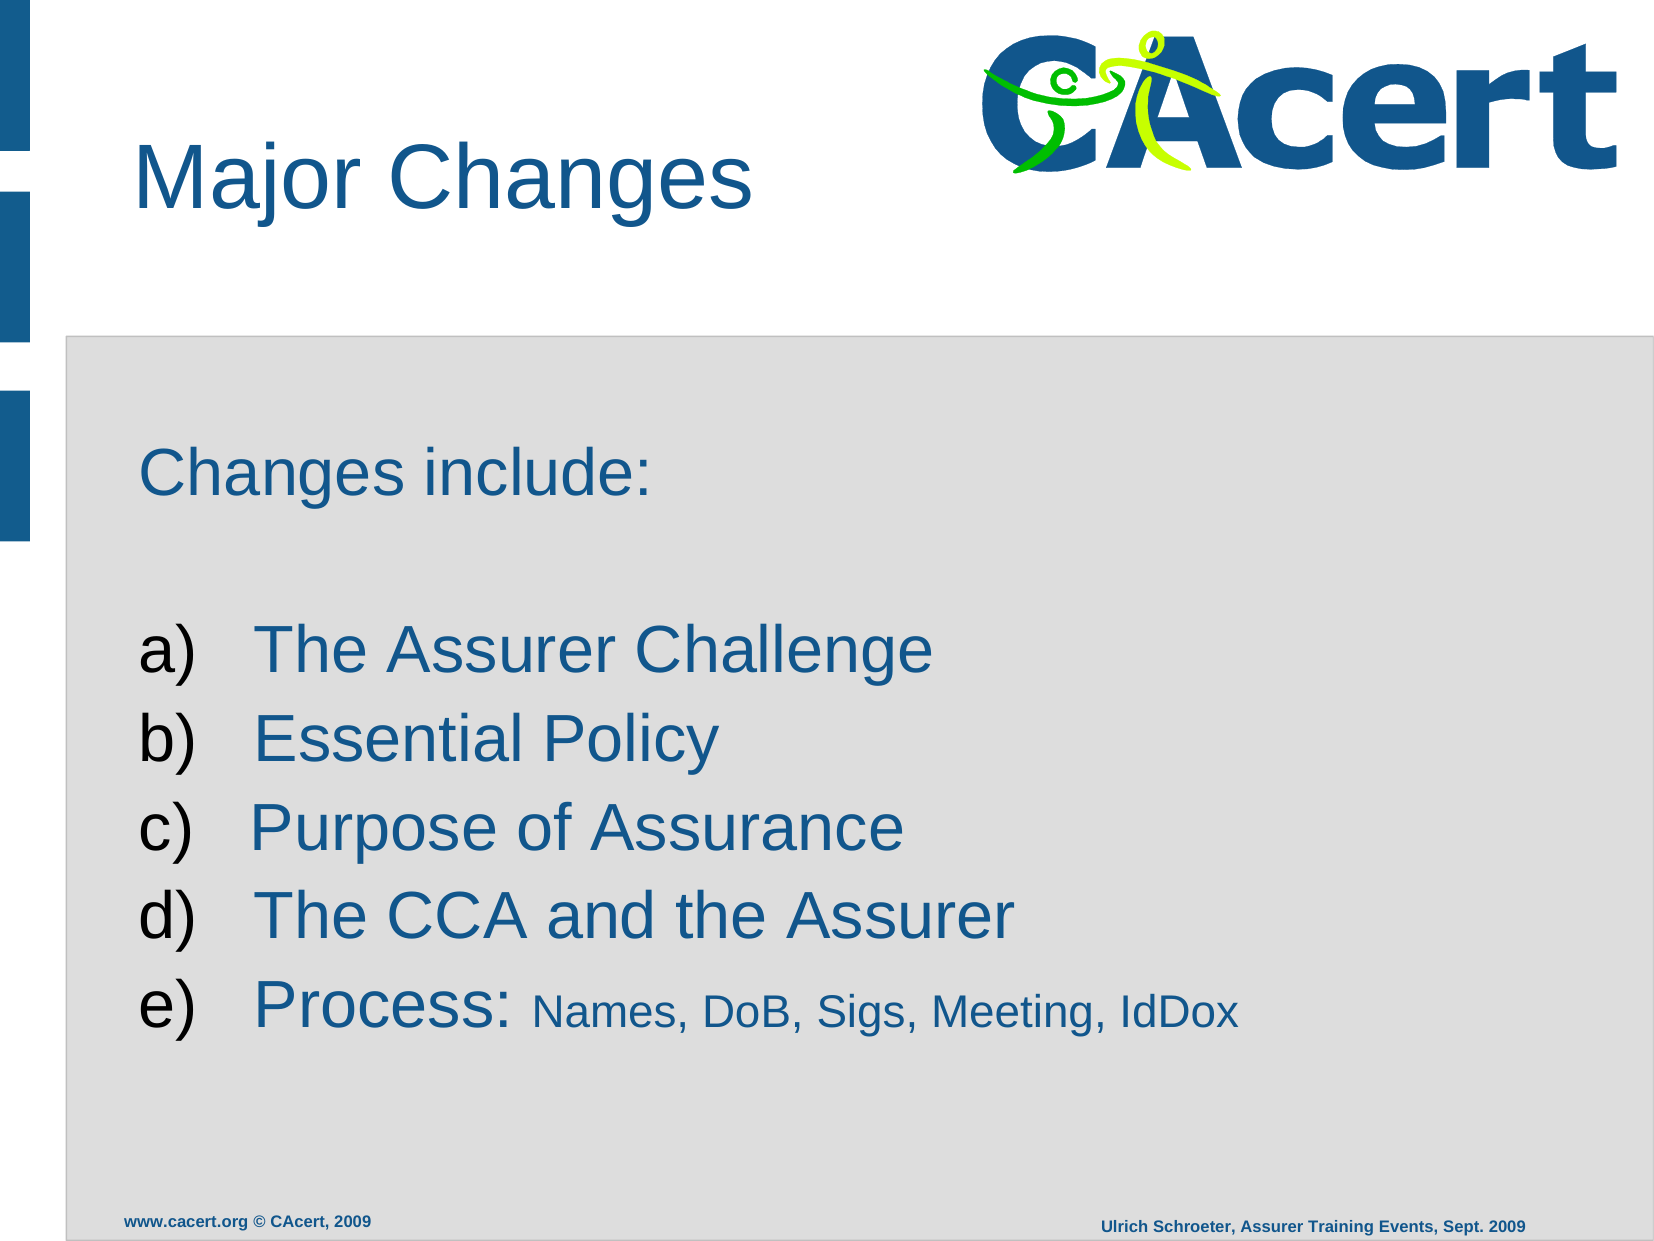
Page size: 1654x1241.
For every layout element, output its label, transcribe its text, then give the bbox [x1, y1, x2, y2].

text_box Major Changes [118, 118, 770, 239]
text_box Changes include: The Assurer Challenge Essential Policy Purpose of Assurance The CCA and the Assurer Process: Names, DoB, Sigs, Meeting, IdDox [124, 413, 1603, 1050]
